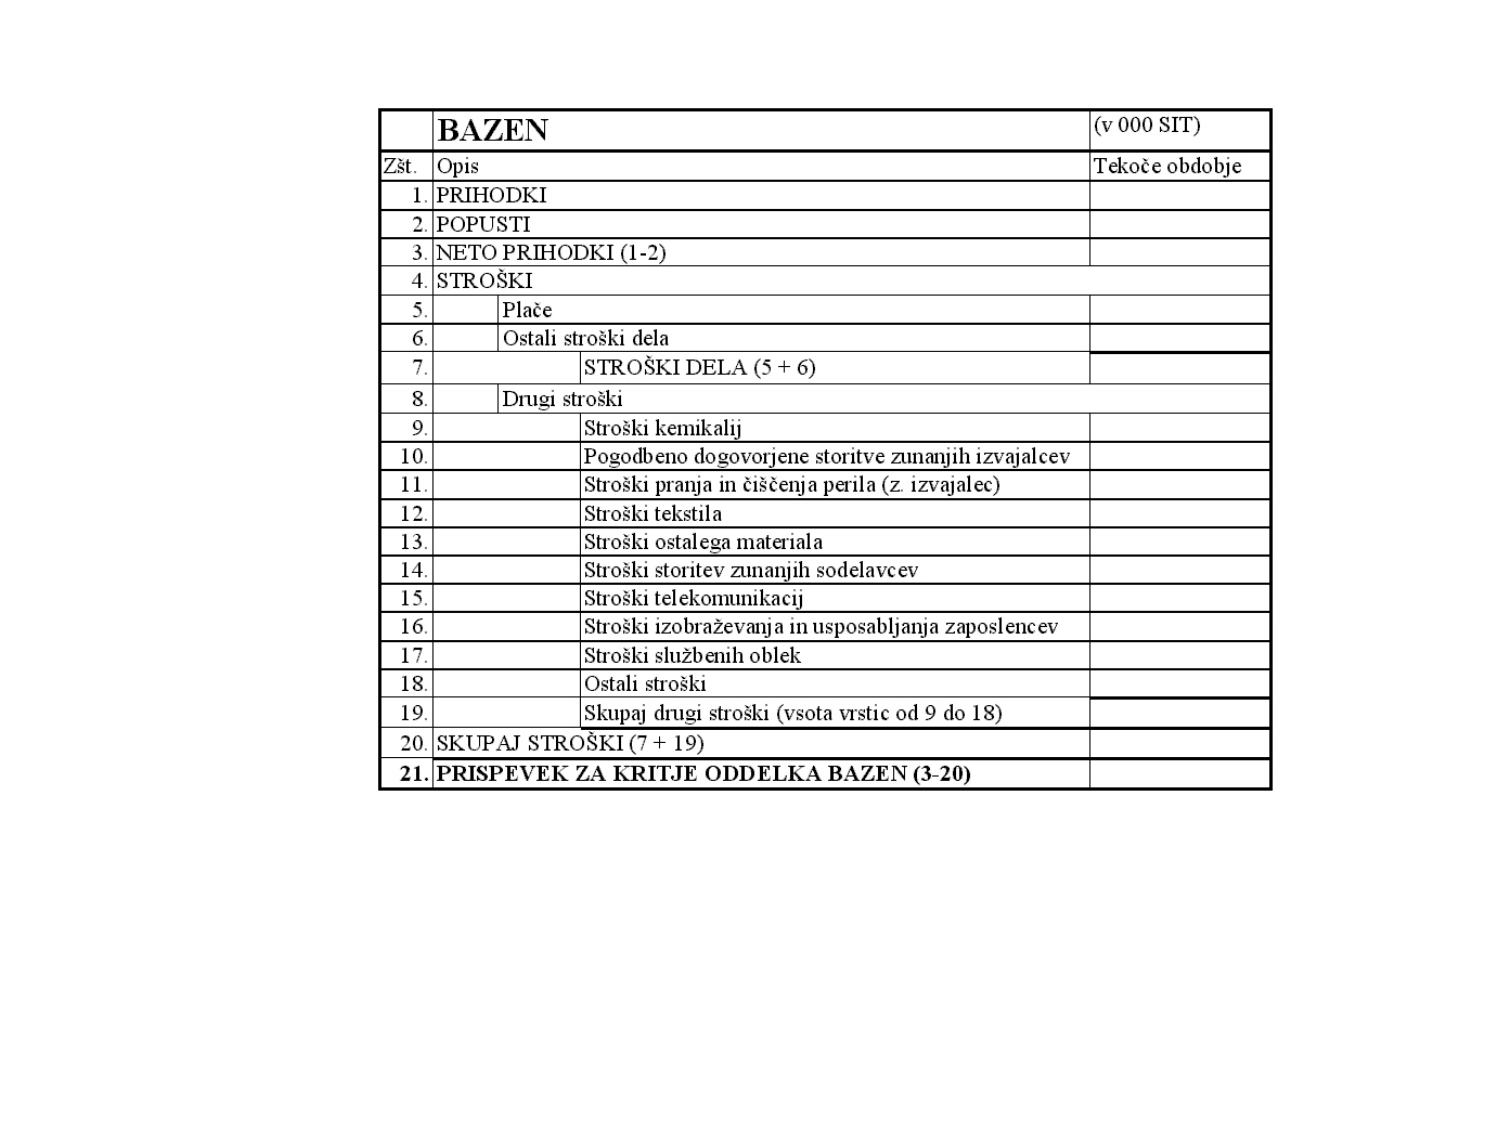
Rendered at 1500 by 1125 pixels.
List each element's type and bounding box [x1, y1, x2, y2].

picture [375, 105, 1277, 795]
